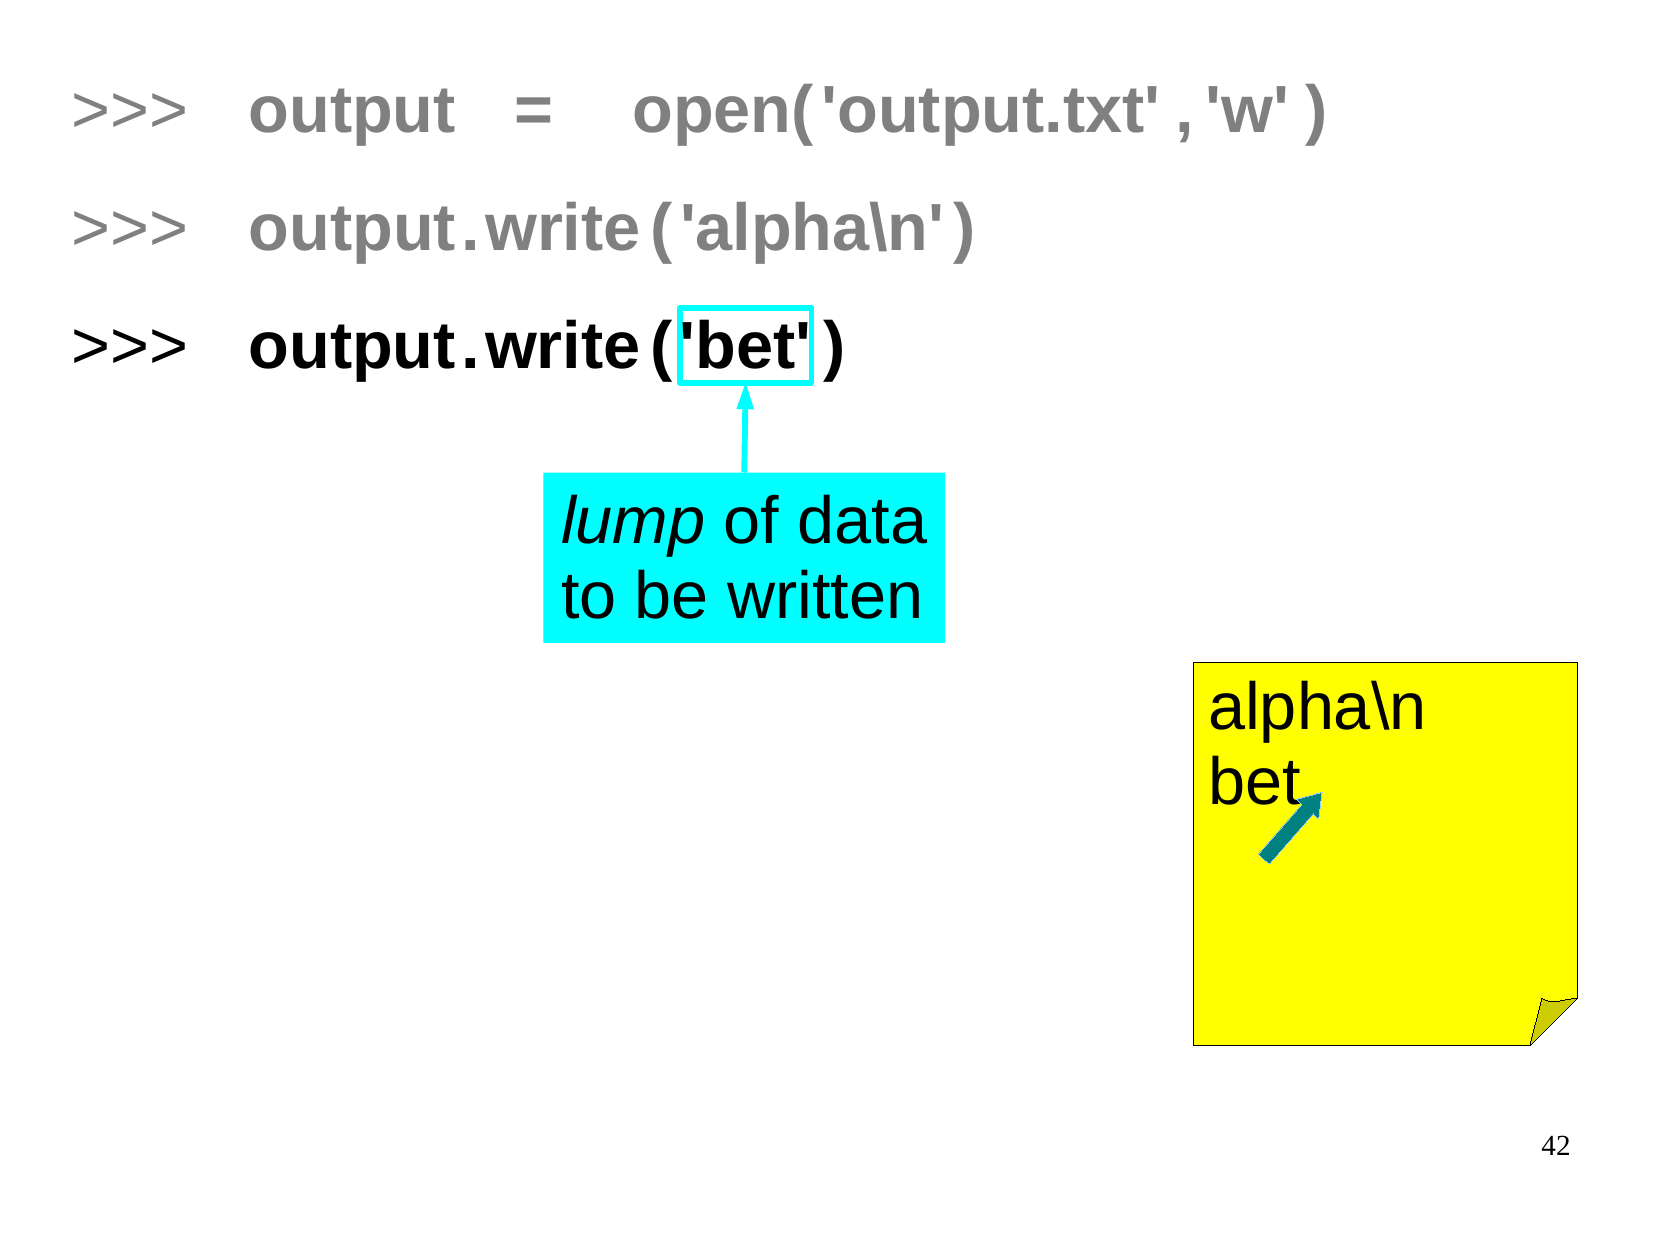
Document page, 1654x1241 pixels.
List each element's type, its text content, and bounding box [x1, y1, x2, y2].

text_box . [461, 189, 481, 265]
text_box open( [632, 71, 815, 147]
text_box 'alpha\n' [679, 189, 945, 265]
text_box ) [823, 307, 846, 383]
text_box output [248, 189, 457, 265]
text_box >>> [71, 71, 189, 147]
text_box output [248, 307, 457, 383]
text_box ( [650, 189, 673, 265]
text_box lump of data to be written [543, 472, 946, 643]
text_box . [461, 307, 480, 383]
text_box alpha\n bet [1193, 662, 1578, 1046]
text_box write [485, 189, 641, 265]
text_box , [1175, 71, 1195, 147]
text_box write [484, 307, 641, 383]
text_box 'bet' [679, 307, 812, 383]
text_box output [248, 71, 457, 147]
text_box ) [953, 189, 976, 265]
text_box = [514, 71, 554, 147]
text_box 'w' [1205, 71, 1290, 147]
text_box ) [1305, 71, 1329, 147]
text_box ( [650, 307, 673, 383]
text_box >>> [71, 307, 189, 383]
text_box 'output.txt' [821, 71, 1161, 147]
text_box [1258, 792, 1323, 864]
text_box >>> [71, 189, 189, 265]
